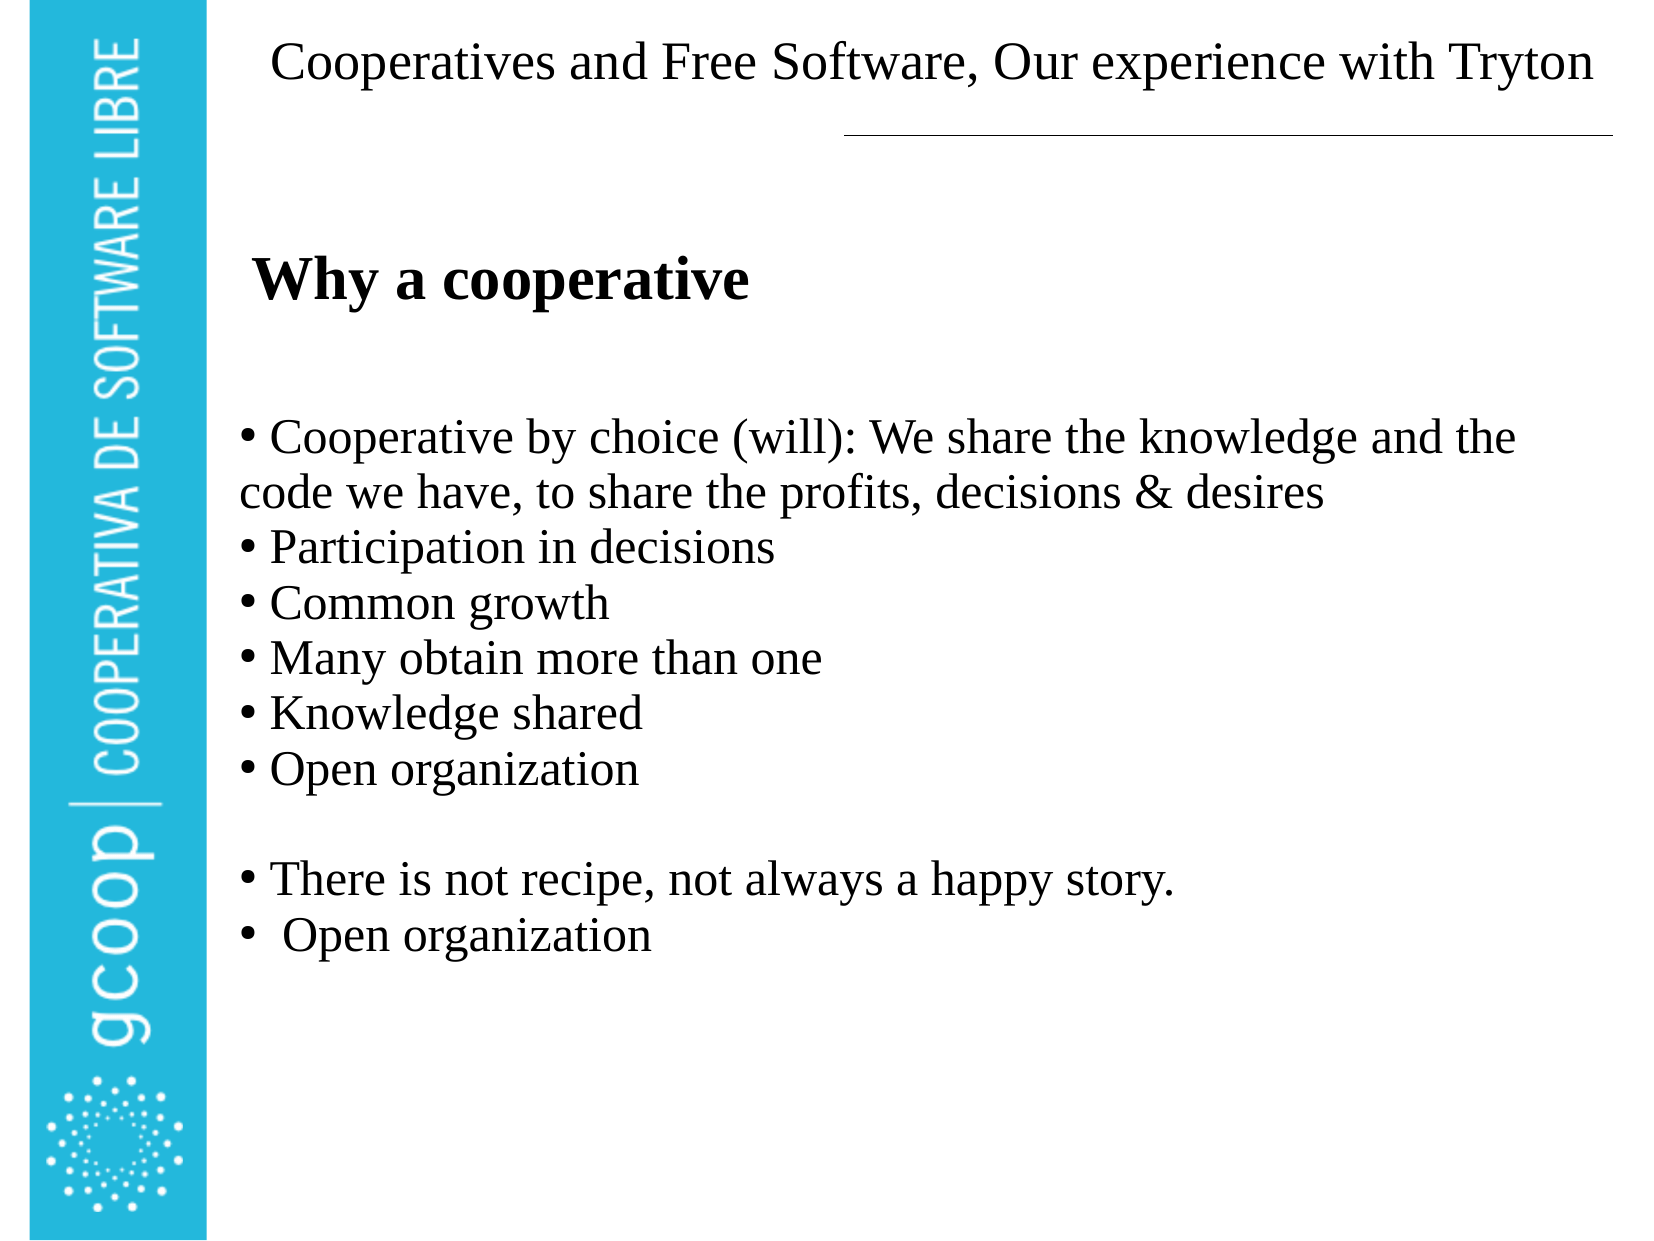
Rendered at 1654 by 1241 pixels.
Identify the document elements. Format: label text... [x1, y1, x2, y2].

text_box [29, 0, 207, 1241]
text_box Cooperative by choice (will): We share the knowledge and the code we have, to share the profits, decisions & desires Participation in decisions Common growth Many obtain more than one Knowledge shared Open organization There is not recipe, not always a happy story. Open organization [224, 401, 1595, 1082]
text_box Cooperatives and Free Software, Our experience with Tryton [242, 23, 1625, 104]
text_box Why a cooperative [236, 236, 1123, 333]
picture [46, 38, 183, 1212]
